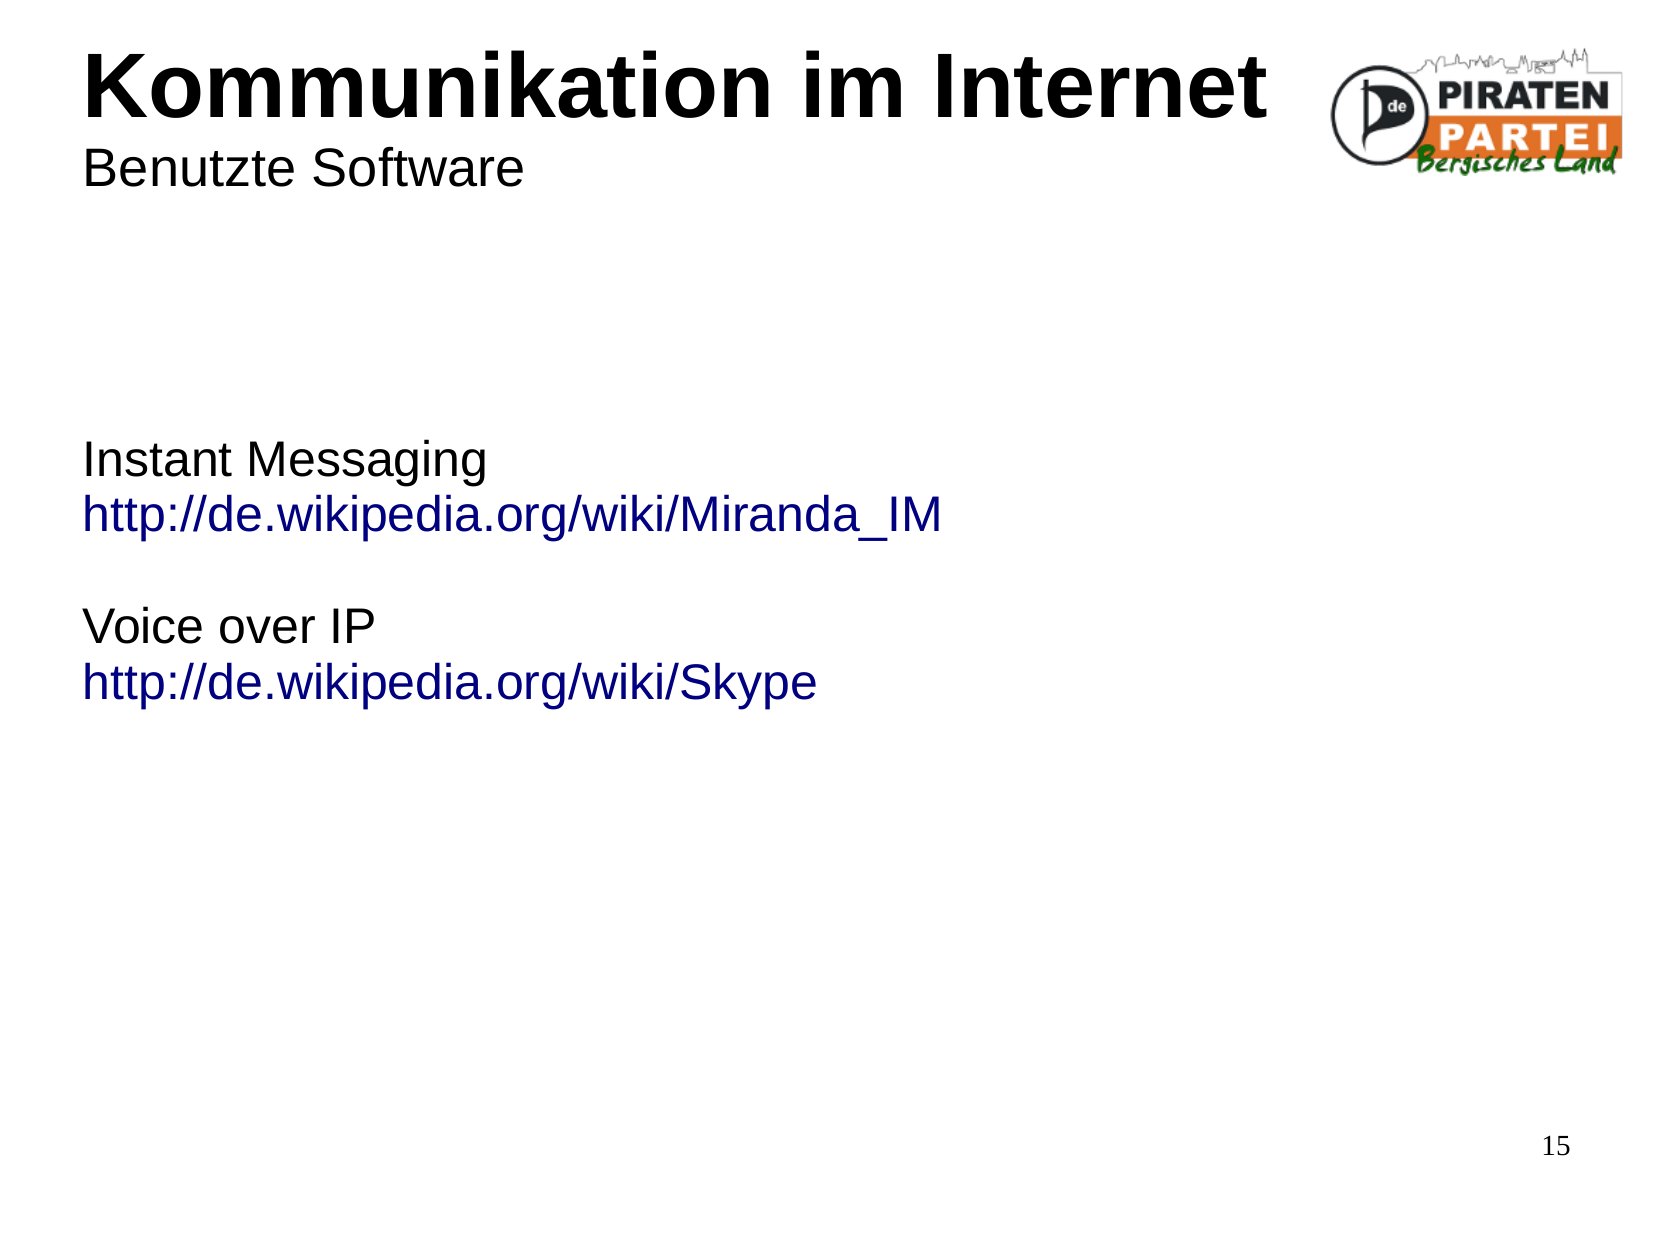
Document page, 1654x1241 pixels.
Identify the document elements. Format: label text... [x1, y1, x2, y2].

title Kommunikation im Internet Benutzte Software [82, 34, 1571, 198]
text_box Instant Messaging http://de.wikipedia.org/wiki/Miranda_IM Voice over IP http://de.wikipedia.org/wiki/Skype [82, 206, 1571, 1102]
picture [1328, 47, 1625, 176]
